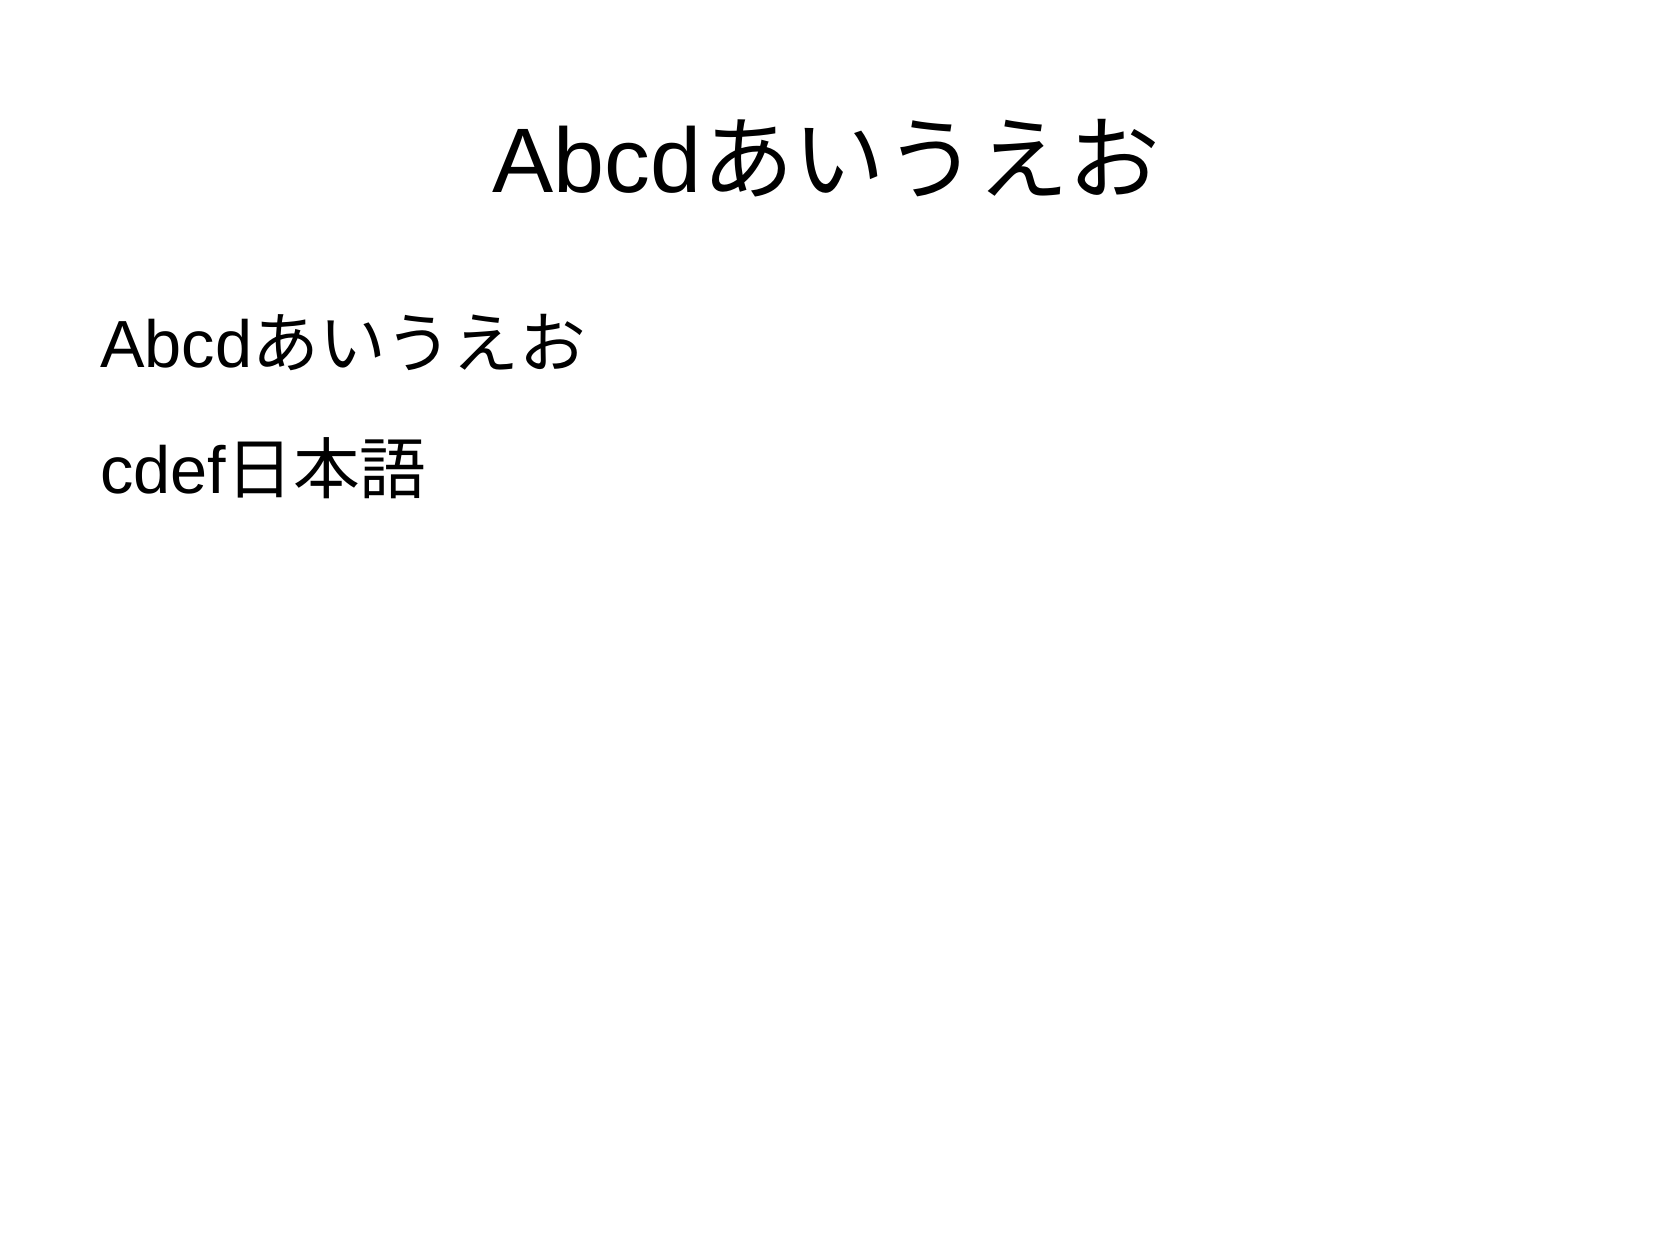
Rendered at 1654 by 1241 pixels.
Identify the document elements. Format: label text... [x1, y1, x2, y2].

title Abcdあいうえお [82, 49, 1571, 257]
list Abcdあいうえお cdef日本語 [82, 290, 1571, 1094]
